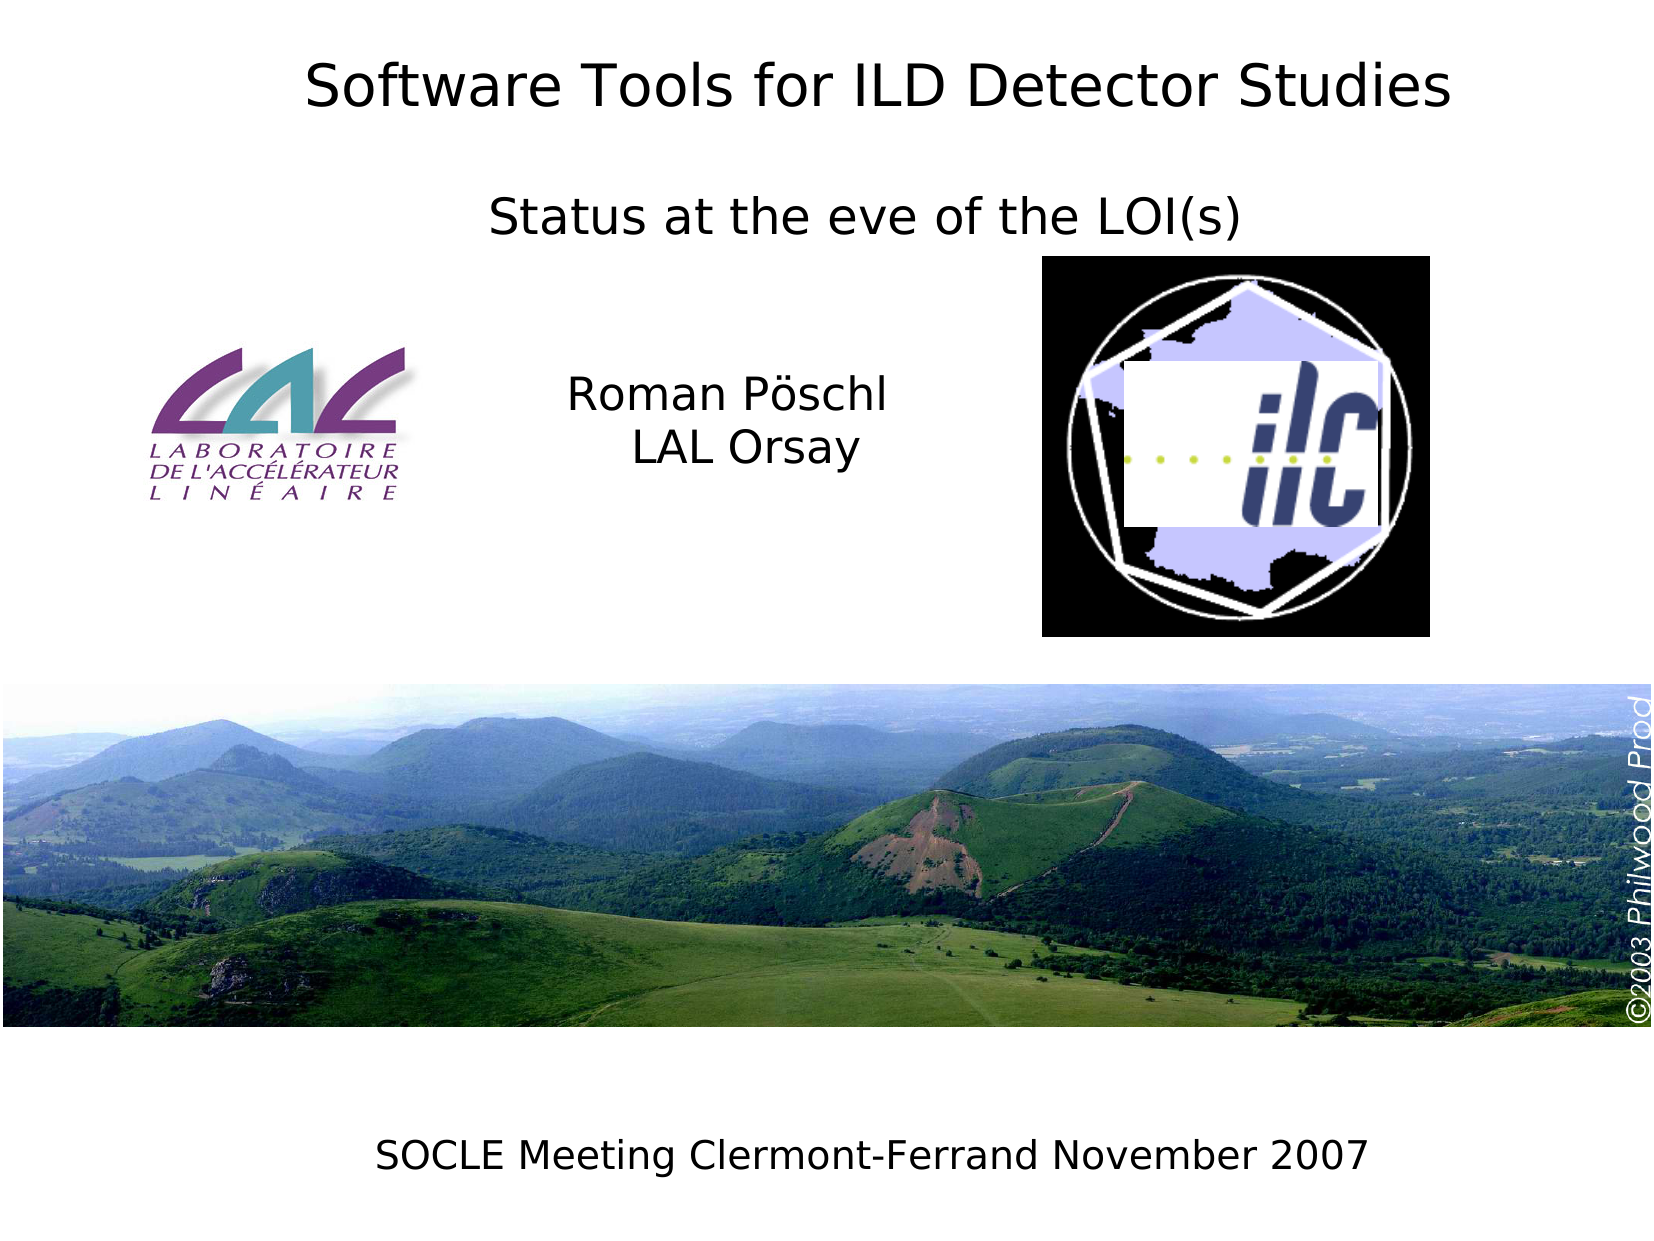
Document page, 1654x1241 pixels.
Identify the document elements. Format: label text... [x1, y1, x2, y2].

text_box Roman Pöschl LAL Orsay [355, 357, 1307, 652]
picture [143, 341, 423, 505]
picture [1042, 256, 1430, 637]
text_box SOCLE Meeting Clermont-Ferrand November 2007 [360, 1125, 1367, 1186]
text_box Software Tools for ILD Detector Studies Status at the eve of the LOI(s) [169, 45, 1468, 254]
picture [3, 684, 1651, 1027]
